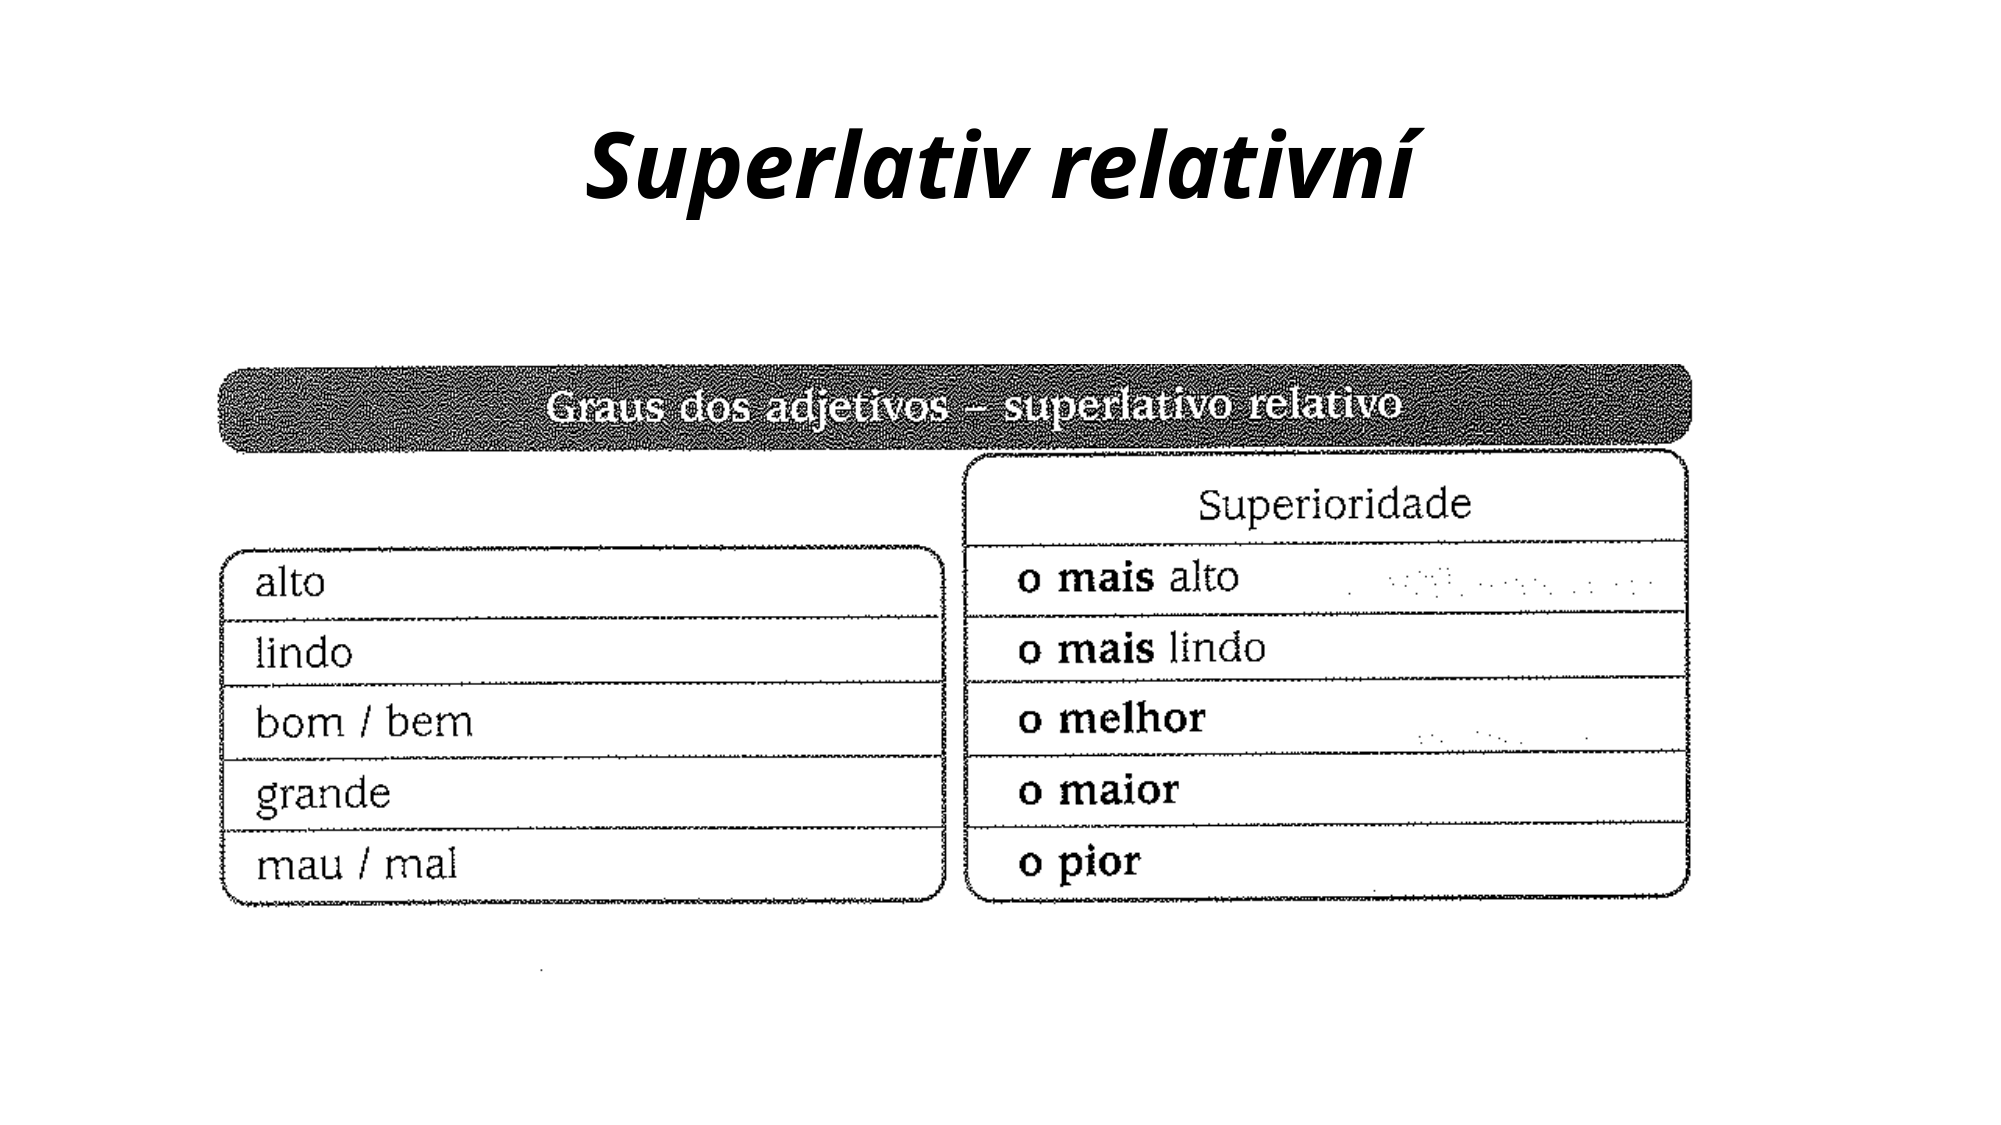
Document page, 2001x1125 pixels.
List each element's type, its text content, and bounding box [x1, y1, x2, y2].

title Superlativ relativní [137, 59, 1863, 278]
picture [154, 364, 1801, 1020]
